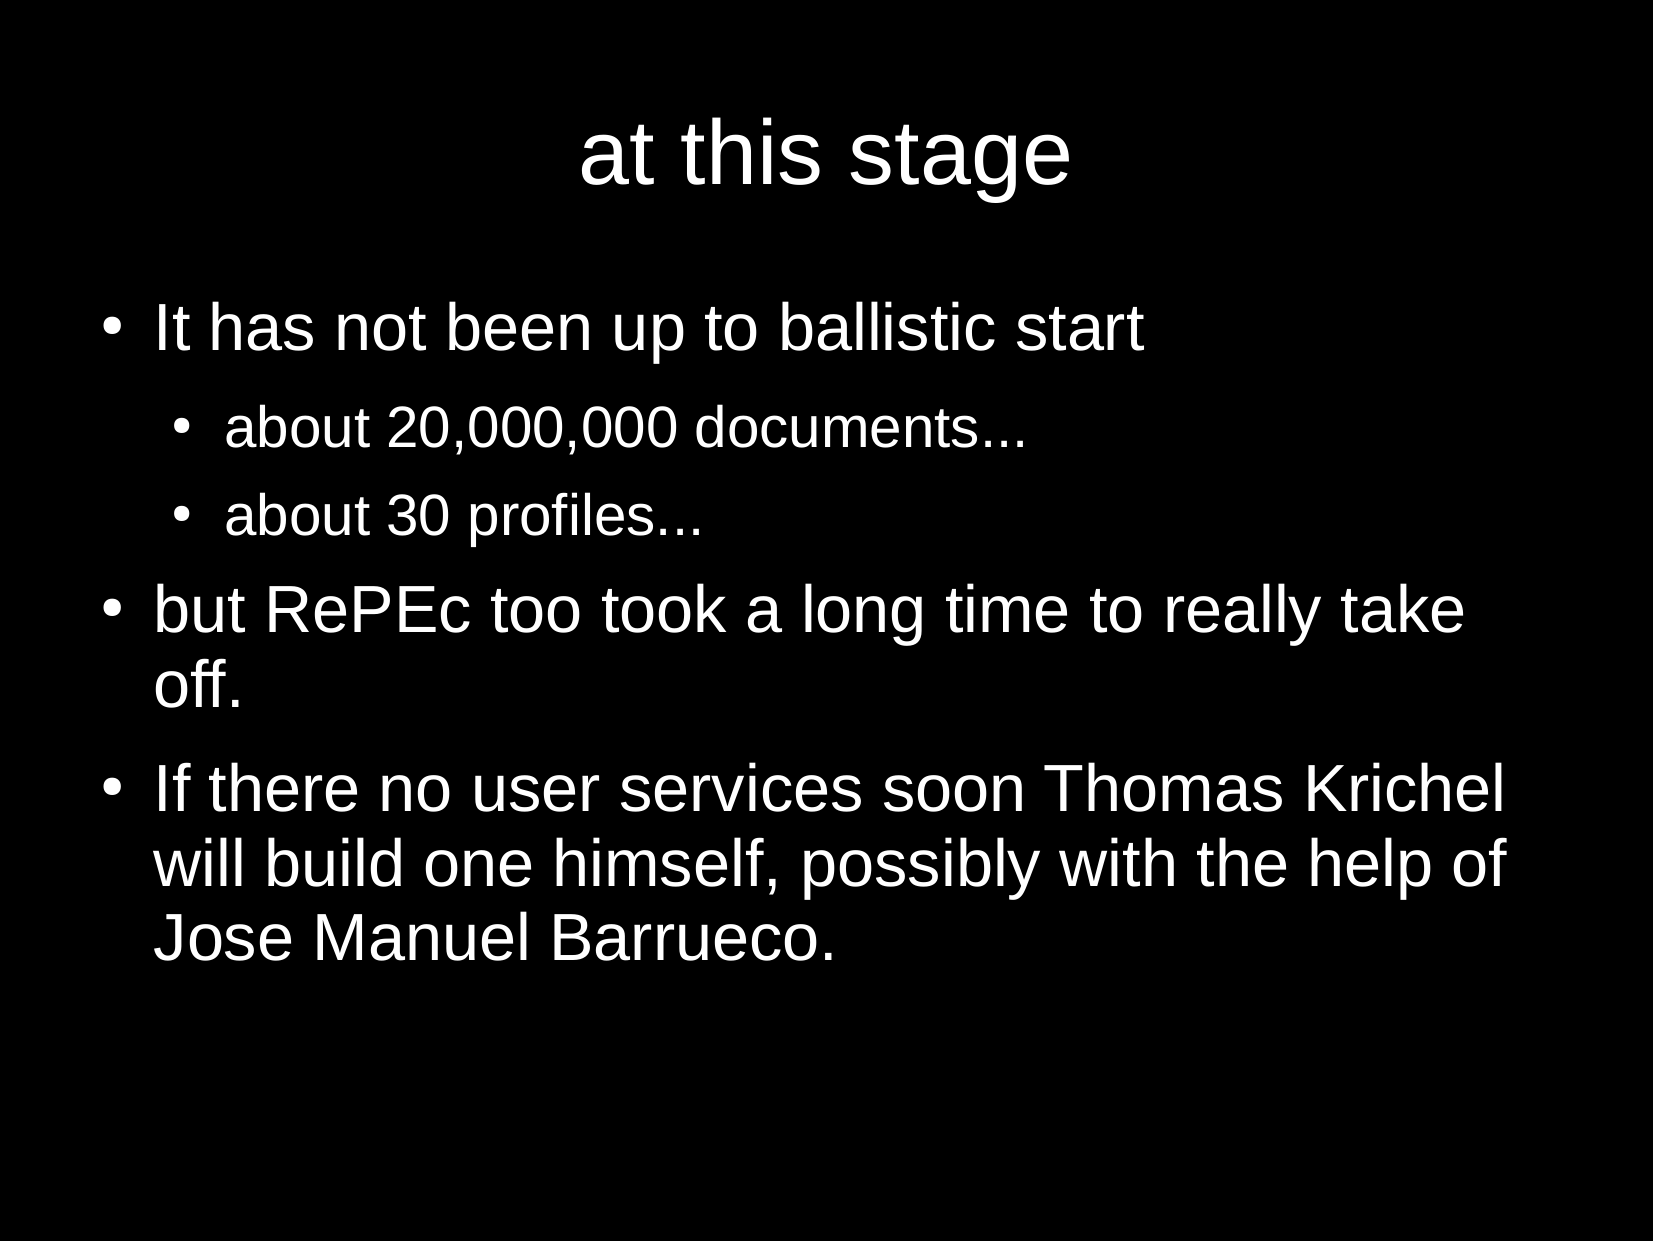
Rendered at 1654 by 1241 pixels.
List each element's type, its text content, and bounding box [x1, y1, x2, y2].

list It has not been up to ballistic start about 20,000,000 documents... about 30 profiles... but RePEc too took a long time to really take off. If there no user services soon Thomas Krichel will build one himself, possibly with the help of Jose Manuel Barrueco. [82, 290, 1571, 1109]
title at this stage [82, 49, 1571, 257]
